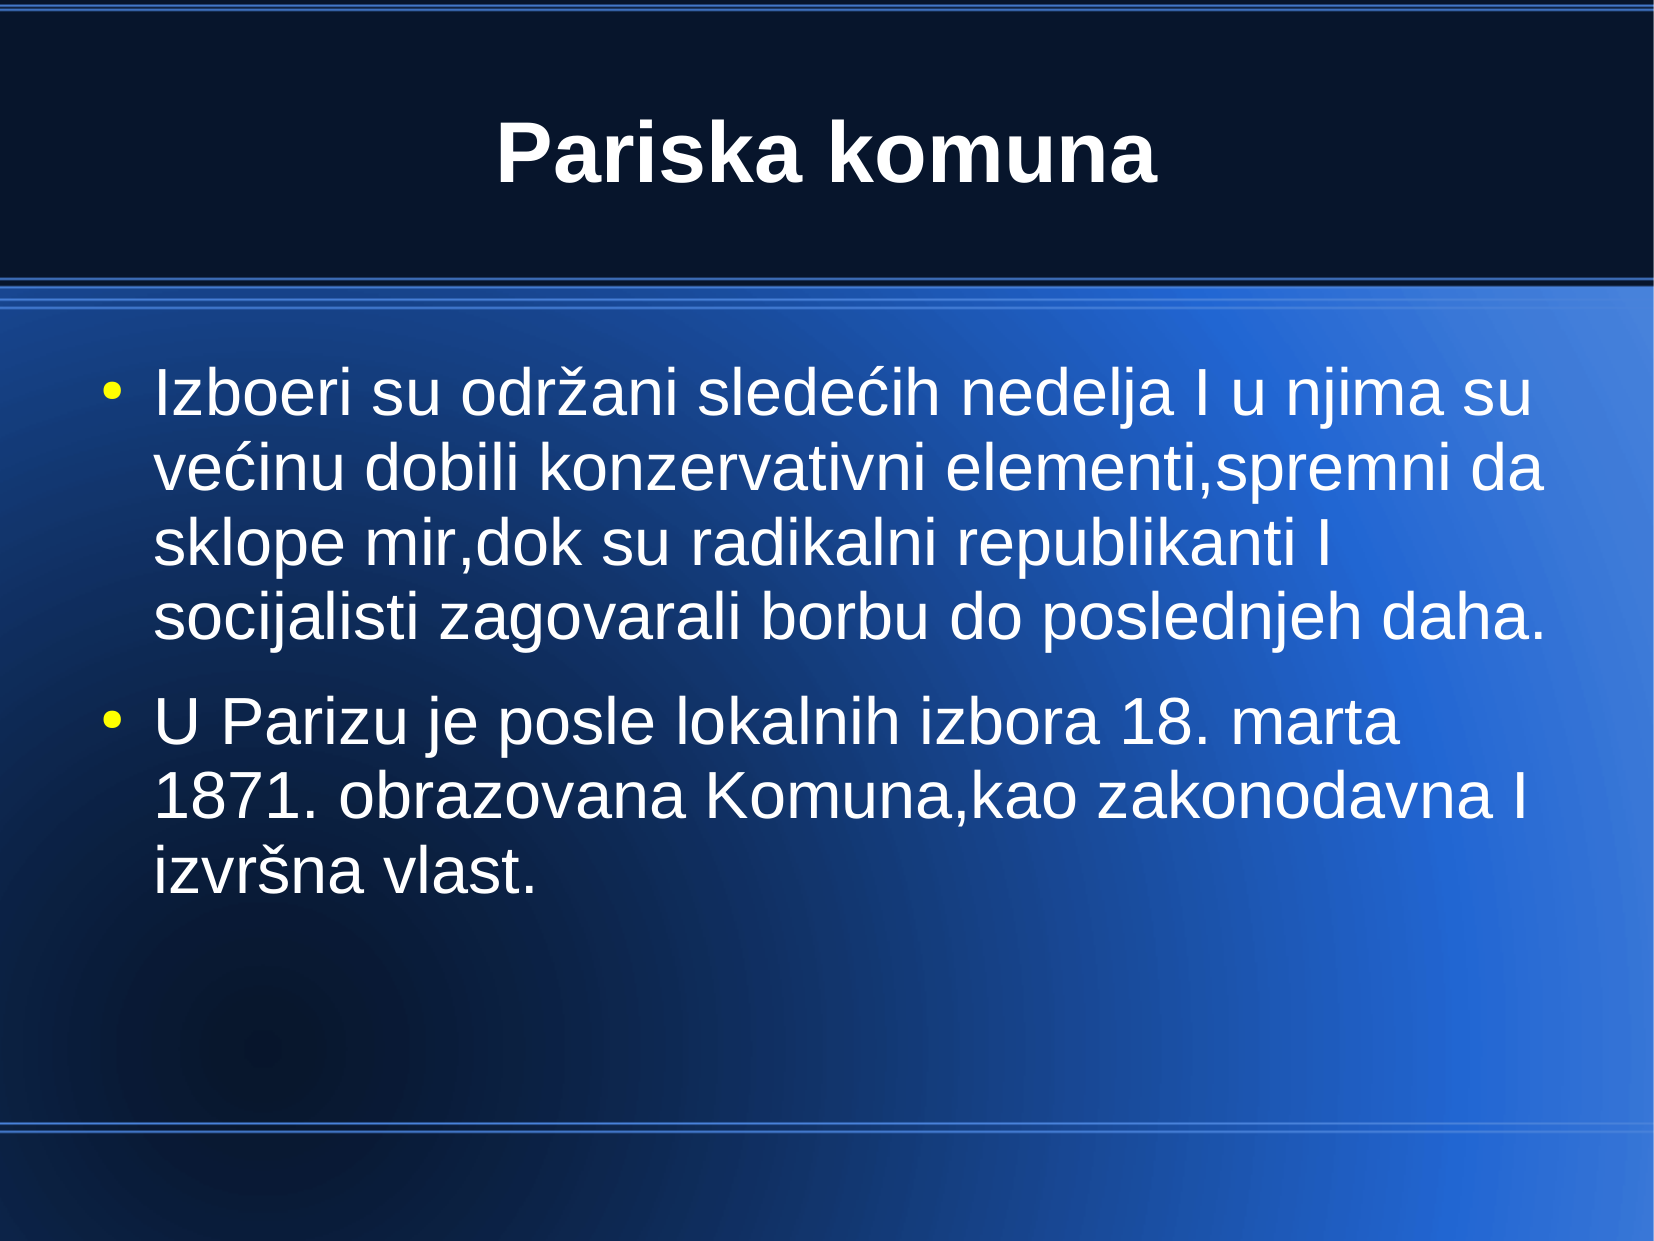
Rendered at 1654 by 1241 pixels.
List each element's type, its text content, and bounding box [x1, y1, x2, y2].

list Izboeri su održani sledećih nedelja I u njima su većinu dobili konzervativni elementi,spremni da sklope mir,dok su radikalni republikanti I socijalisti zagovarali borbu do poslednjeh daha. U Parizu je posle lokalnih izbora 18. marta 1871. obrazovana Komuna,kao zakonodavna I izvršna vlast. [82, 355, 1571, 1075]
picture [0, 0, 1654, 1241]
title Pariska komuna [82, 49, 1571, 257]
